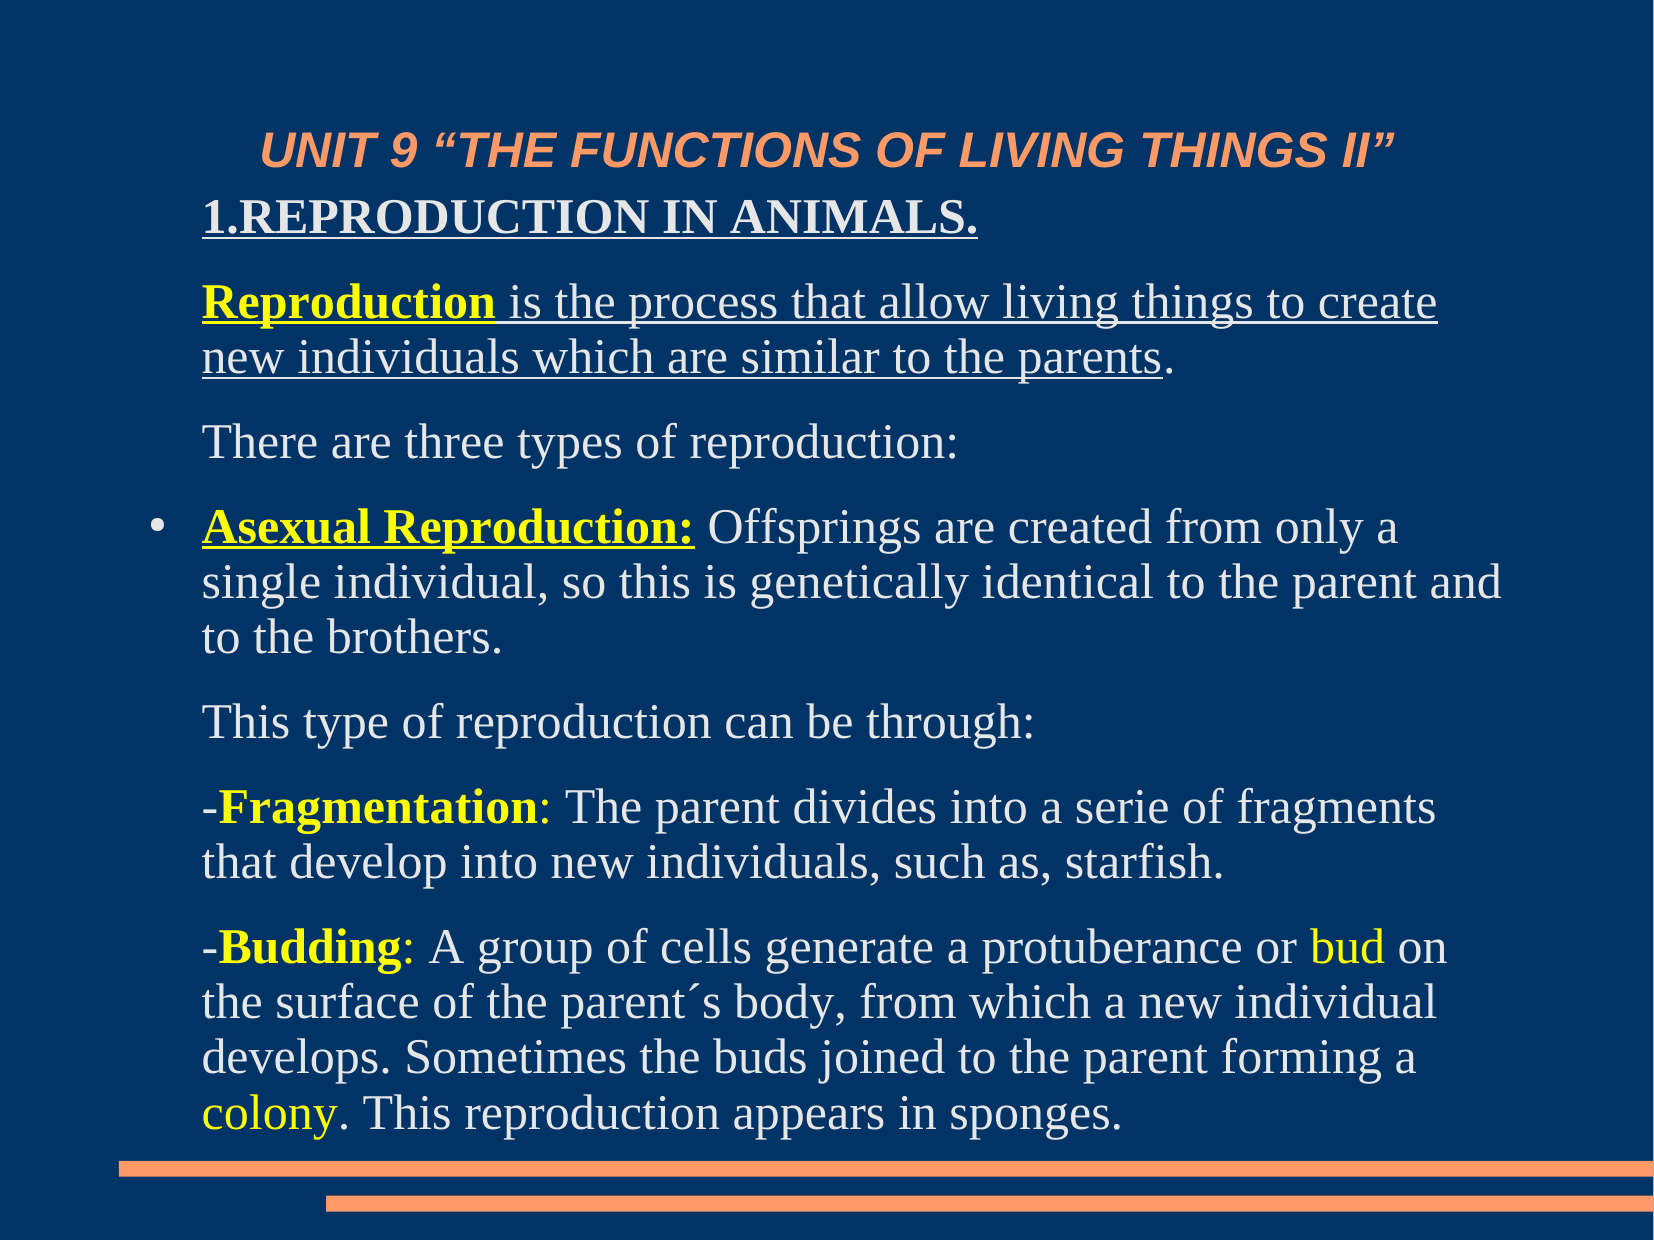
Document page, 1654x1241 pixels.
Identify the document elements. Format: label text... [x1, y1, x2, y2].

list 1.REPRODUCTION IN ANIMALS. Reproduction is the process that allow living things to create new individuals which are similar to the parents. There are three types of reproduction: Asexual Reproduction: Offsprings are created from only a single individual, so this is genetically identical to the parent and to the brothers. This type of reproduction can be through: -Fragmentation: The parent divides into a serie of fragments that develop into new individuals, such as, starfish. -Budding: A group of cells generate a protuberance or bud on the surface of the parent´s body, from which a new individual develops. Sometimes the buds joined to the parent forming a colony. This reproduction appears in sponges. [130, 188, 1512, 1205]
title UNIT 9 “THE FUNCTIONS OF LIVING THINGS II” [121, 46, 1534, 254]
